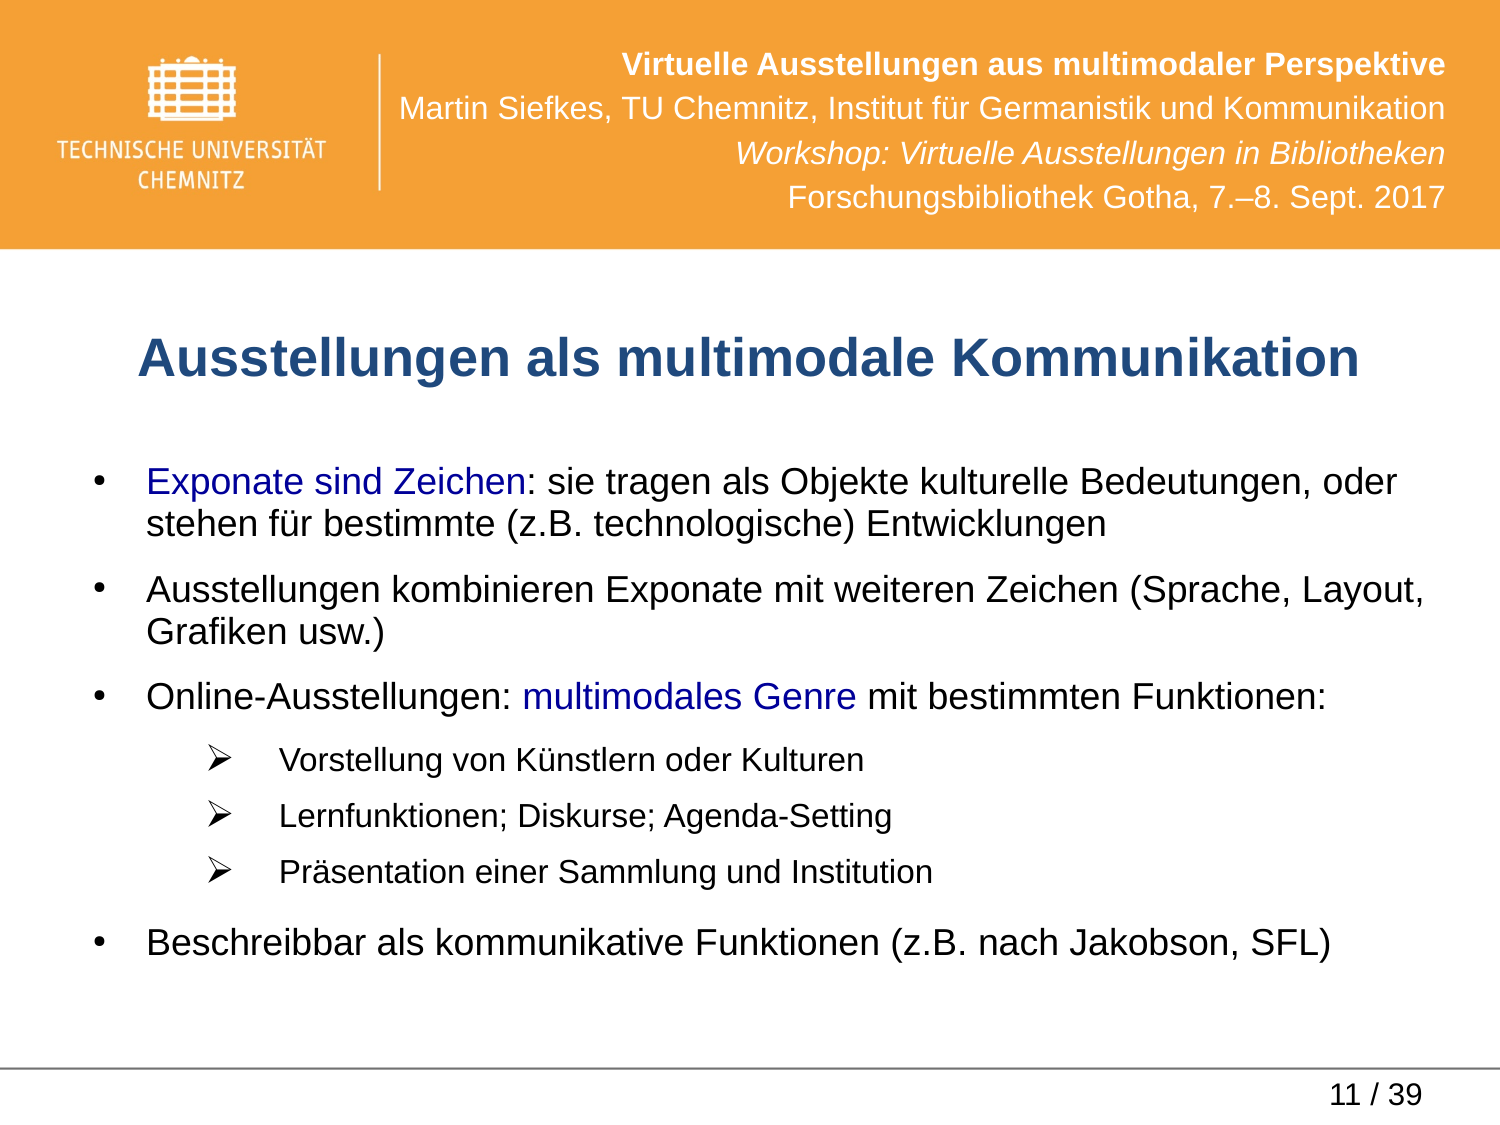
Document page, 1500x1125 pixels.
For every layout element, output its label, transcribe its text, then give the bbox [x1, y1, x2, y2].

list Exponate sind Zeichen: sie tragen als Objekte kulturelle Bedeutungen, oder stehen für bestimmte (z.B. technologische) Entwicklungen Ausstellungen kombinieren Exponate mit weiteren Zeichen (Sprache, Layout, Grafiken usw.) Online-Ausstellungen: multimodales Genre mit bestimmten Funktionen:  Vorstellung von Künstlern oder Kulturen  Lernfunktionen; Diskurse; Agenda-Setting  Präsentation einer Sammlung und Institution Beschreibbar als kommunikative Funktionen (z.B. nach Jakobson, SFL) [75, 460, 1426, 1042]
text_box Ausstellungen als multimodale Kommunikation [59, 314, 1441, 449]
text_box <Foliennummer> / 39 [1211, 1069, 1500, 1120]
list [419, 45, 774, 197]
picture [0, 0, 1500, 1125]
